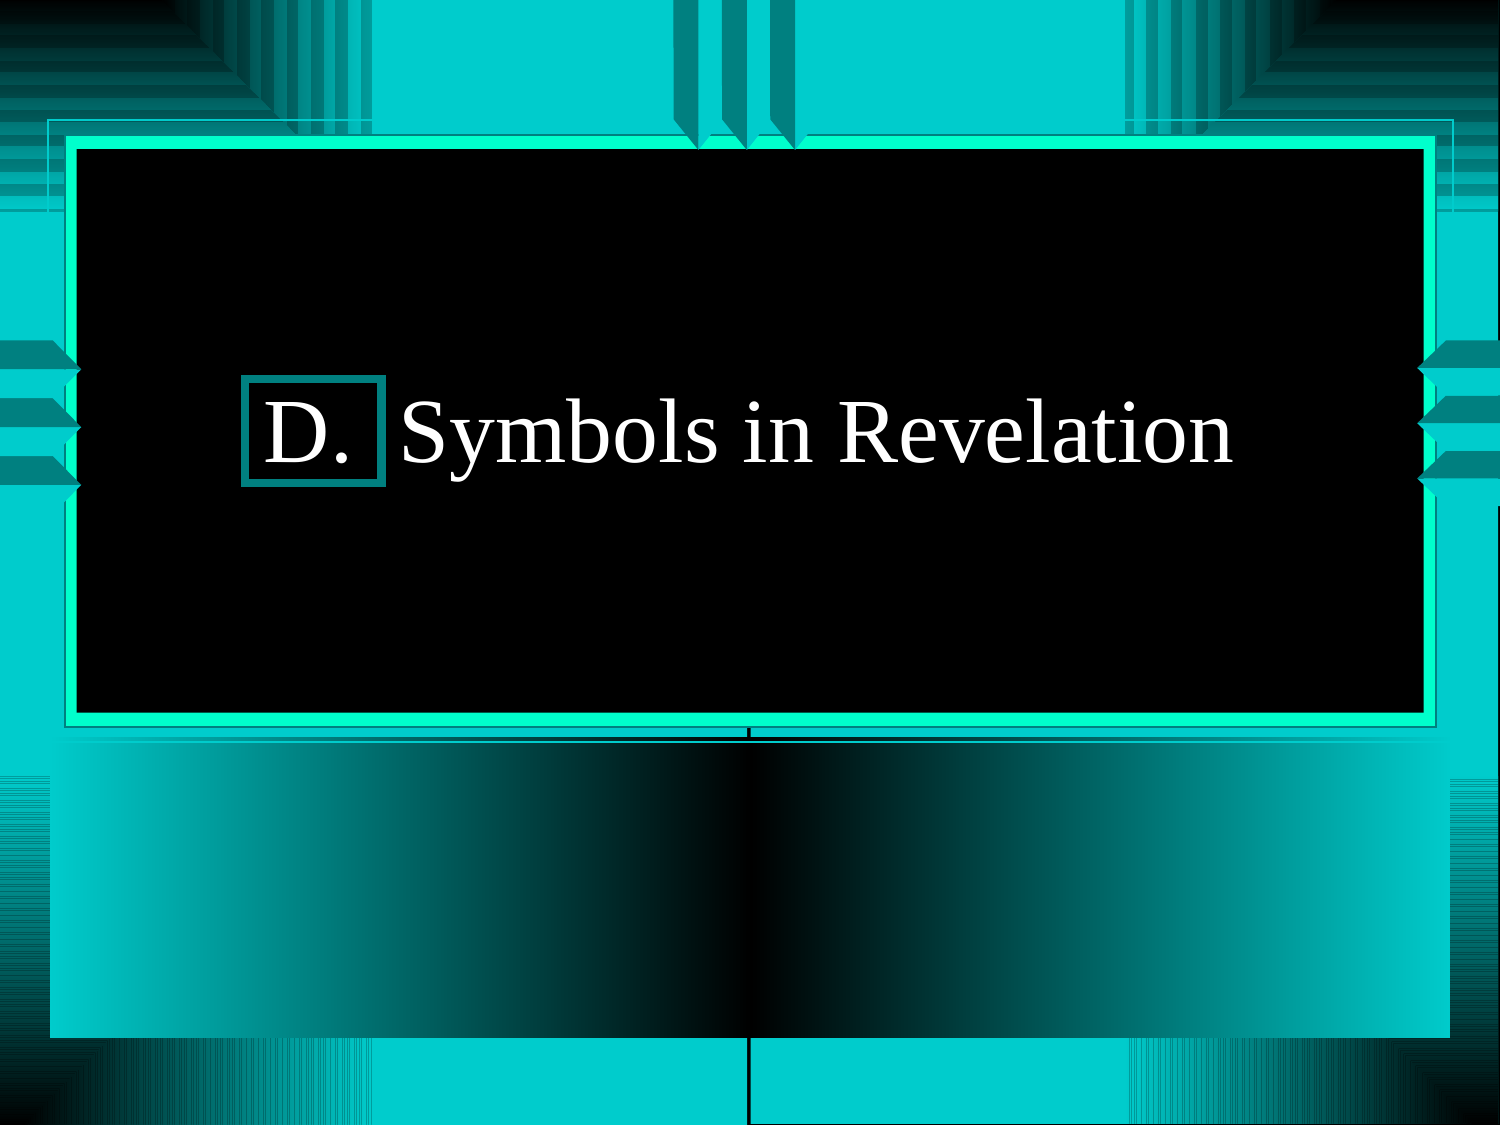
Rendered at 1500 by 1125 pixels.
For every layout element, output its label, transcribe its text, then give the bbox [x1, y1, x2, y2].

title D. Symbols in Revelation [112, 337, 1388, 526]
